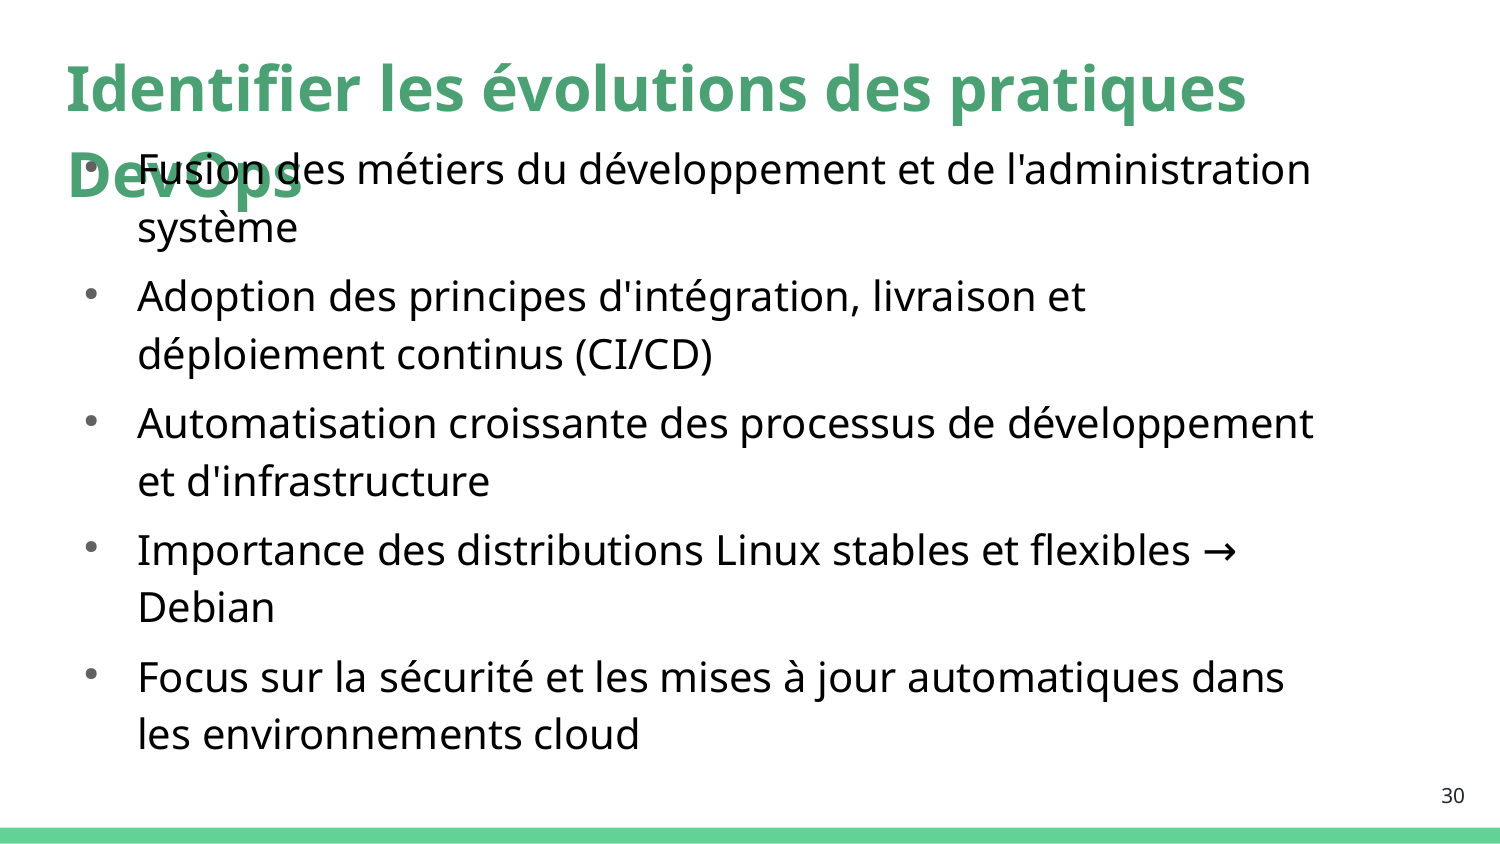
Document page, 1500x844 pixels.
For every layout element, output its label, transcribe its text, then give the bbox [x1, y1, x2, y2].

text_box <numéro> [1389, 764, 1480, 830]
title Identifier les évolutions des pratiques DevOps [51, 23, 1477, 117]
list Fusion des métiers du développement et de l'administration système Adoption des principes d'intégration, livraison et déploiement continus (CI/CD) Automatisation croissante des processus de développement et d'infrastructure Importance des distributions Linux stables et flexibles → Debian Focus sur la sécurité et les mises à jour automatiques dans les environnements cloud [51, 120, 1359, 827]
